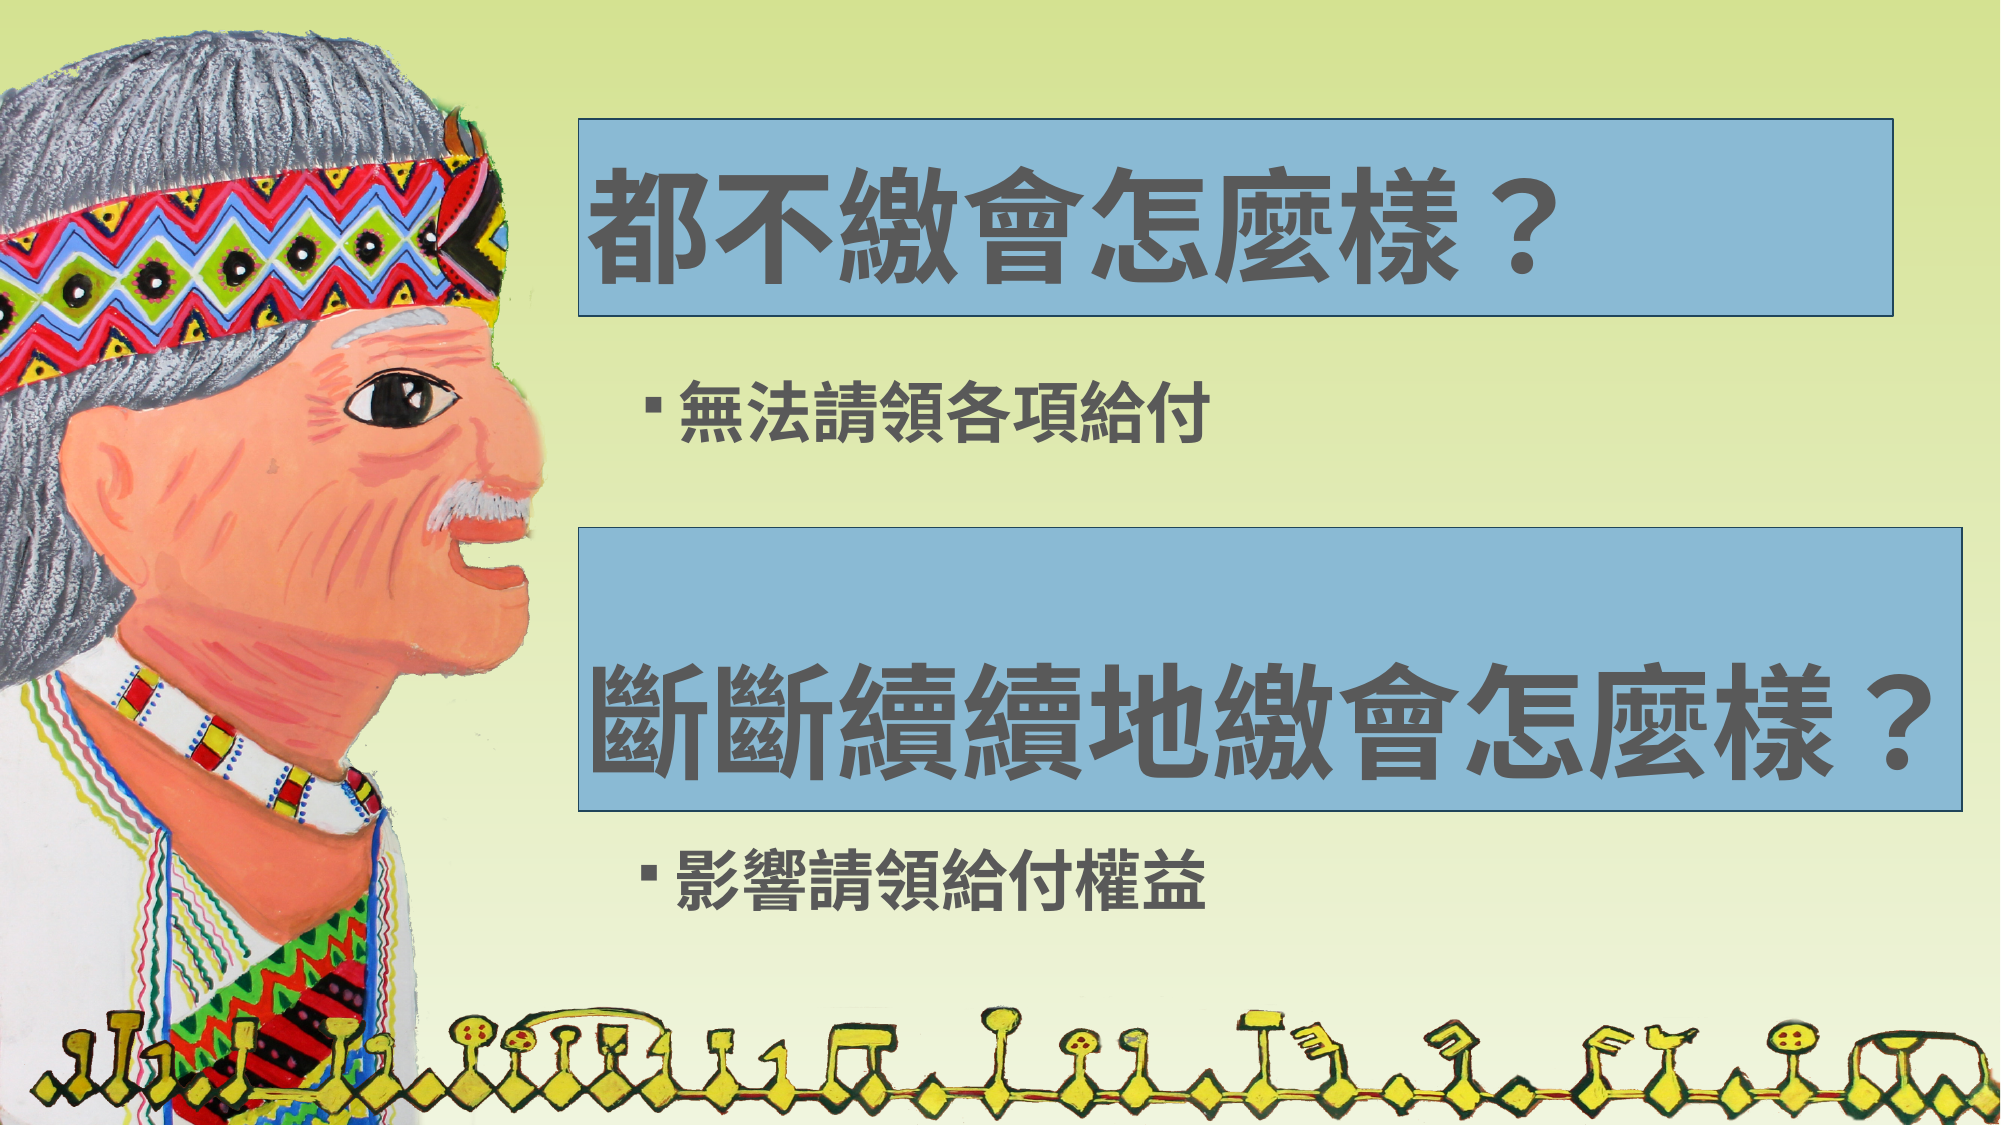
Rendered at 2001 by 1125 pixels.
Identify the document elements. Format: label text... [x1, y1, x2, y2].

text_box 影響請領給付權益 [621, 832, 1894, 946]
title 都不繳會怎麼樣？ [616, 118, 1893, 316]
list 無法請領各項給付 [626, 364, 1474, 527]
picture [0, 0, 2001, 1125]
text_box 斷斷續續地繳會怎麼樣？ [616, 527, 1962, 812]
